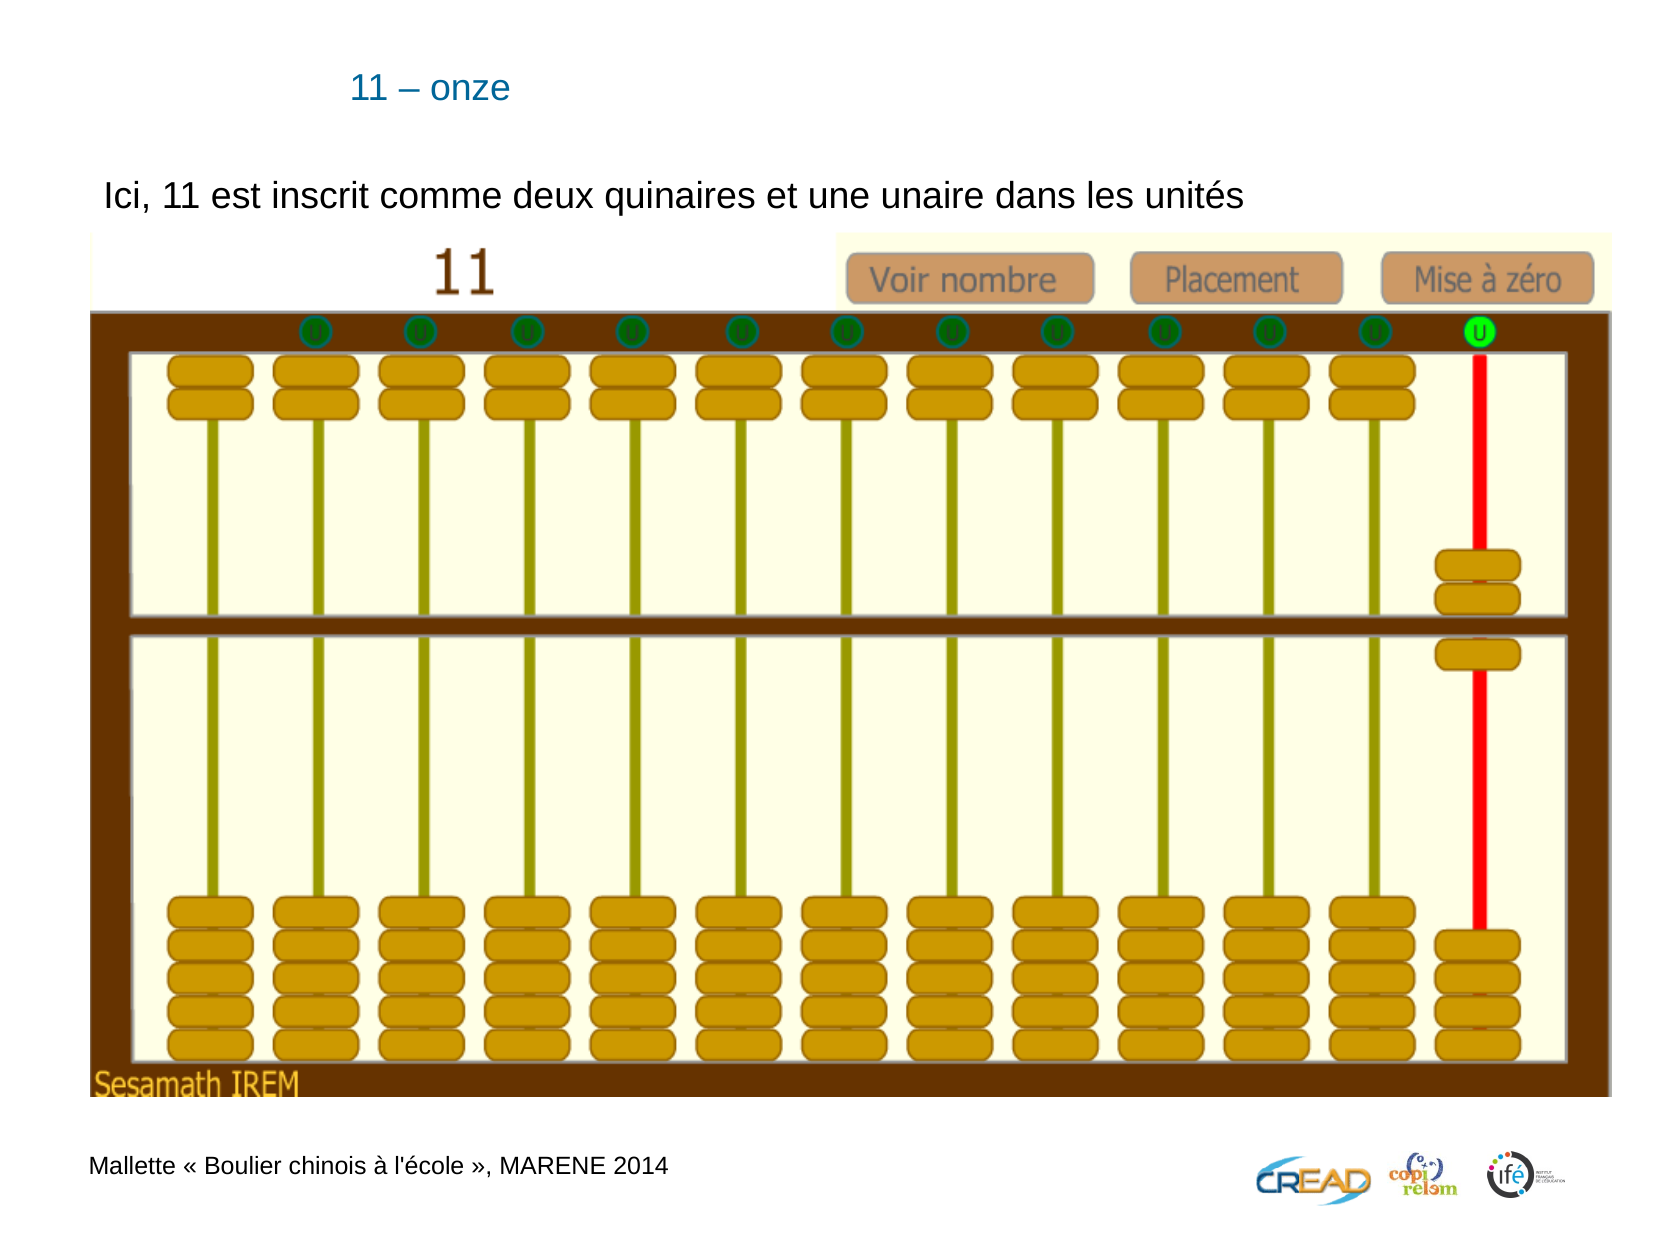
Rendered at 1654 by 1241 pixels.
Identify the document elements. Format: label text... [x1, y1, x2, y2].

text_box Ici, 11 est inscrit comme deux quinaires et une unaire dans les unités [88, 167, 1273, 225]
text_box 11 – onze [334, 59, 532, 158]
picture [1487, 1151, 1565, 1198]
picture [1387, 1151, 1461, 1197]
picture [1251, 1151, 1377, 1211]
picture [90, 225, 1612, 1097]
